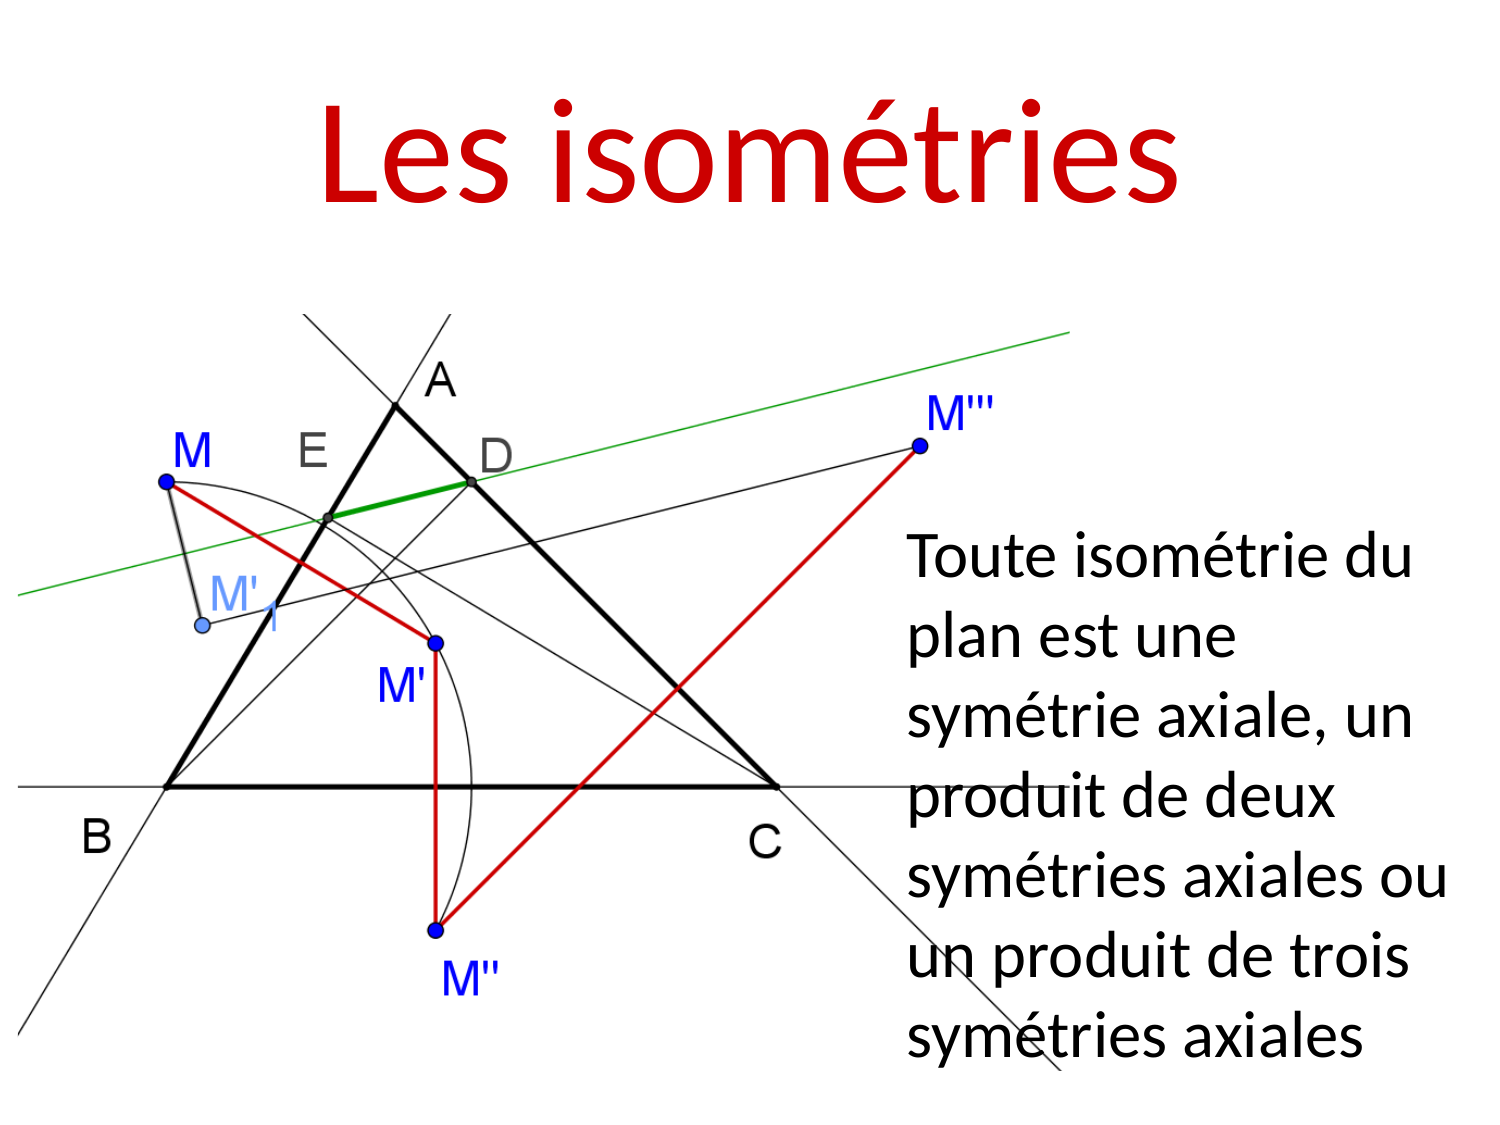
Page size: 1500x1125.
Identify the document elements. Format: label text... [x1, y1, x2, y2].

text_box Toute isométrie du plan est une symétrie axiale, un produit de deux symétries axiales ou un produit de trois symétries axiales [891, 503, 1500, 1085]
picture [17, 314, 1070, 1071]
title Les isométries [75, 45, 1426, 233]
